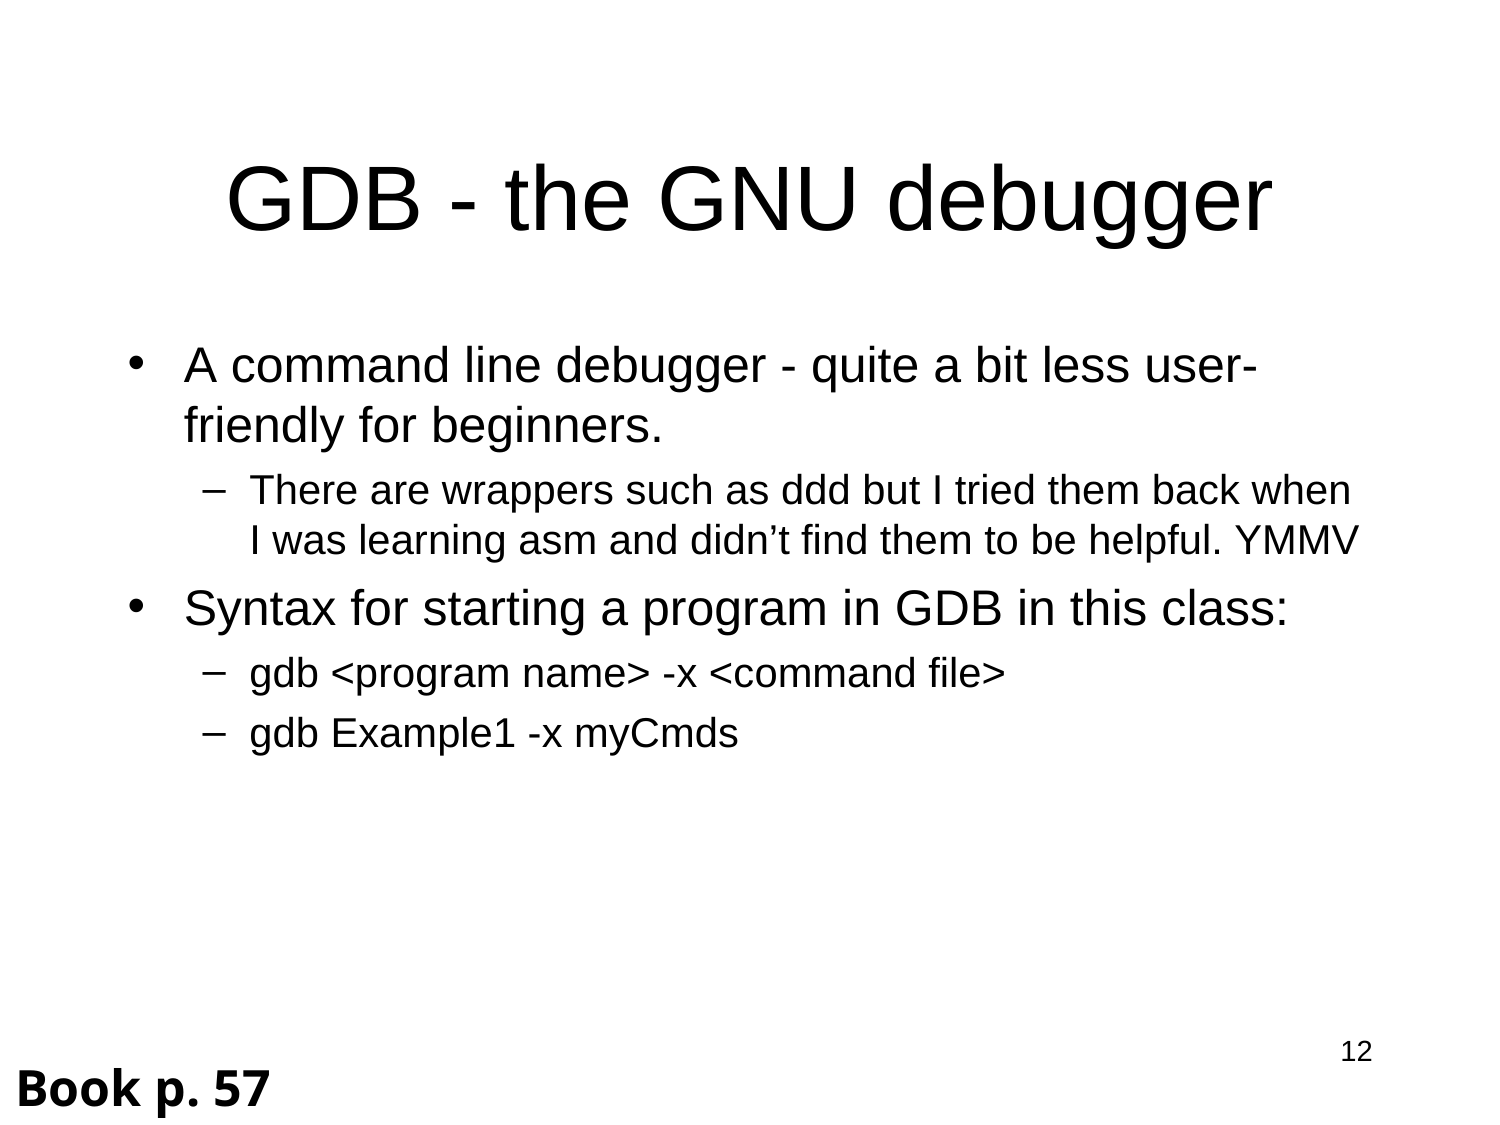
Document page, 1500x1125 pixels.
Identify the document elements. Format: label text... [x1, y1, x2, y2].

list A command line debugger - quite a bit less user-friendly for beginners. There are wrappers such as ddd but I tried them back when I was learning asm and didn’t find them to be helpful. YMMV Syntax for starting a program in GDB in this class: gdb <program name> -x <command file> gdb Example1 -x myCmds [112, 324, 1388, 1001]
text_box <number> [1074, 1025, 1388, 1101]
title GDB - the GNU debugger [112, 99, 1388, 288]
text_box Book p. 57 [0, 1049, 286, 1125]
